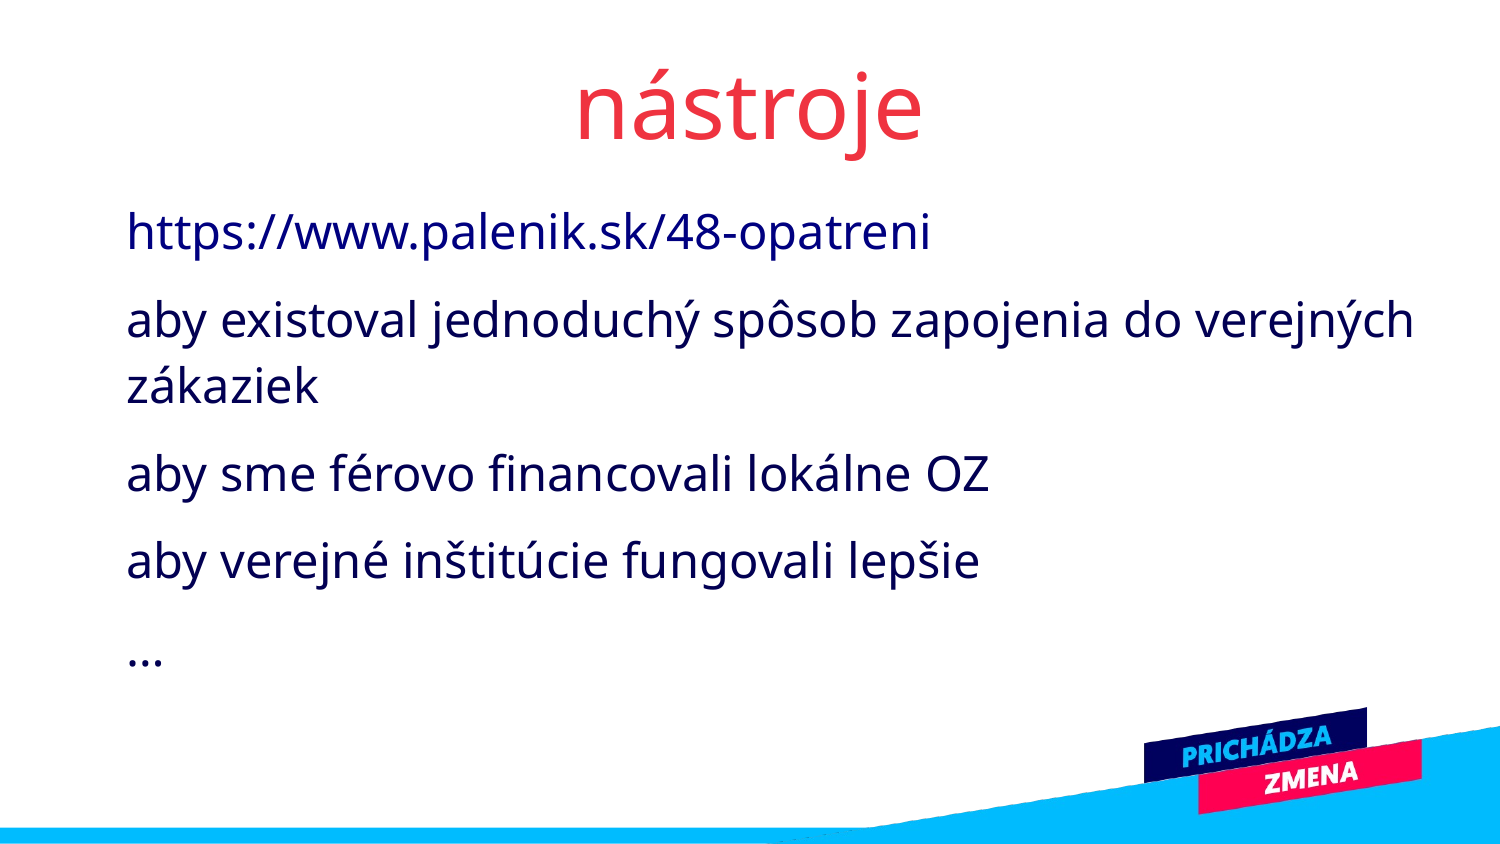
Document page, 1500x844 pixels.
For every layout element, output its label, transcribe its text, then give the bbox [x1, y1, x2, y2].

list https://www.palenik.sk/48-opatreni aby existoval jednoduchý spôsob zapojenia do verejných zákaziek aby sme férovo financovali lokálne OZ aby verejné inštitúcie fungovali lepšie … [75, 197, 1425, 687]
picture [765, 707, 1500, 828]
title nástroje [75, 33, 1425, 175]
